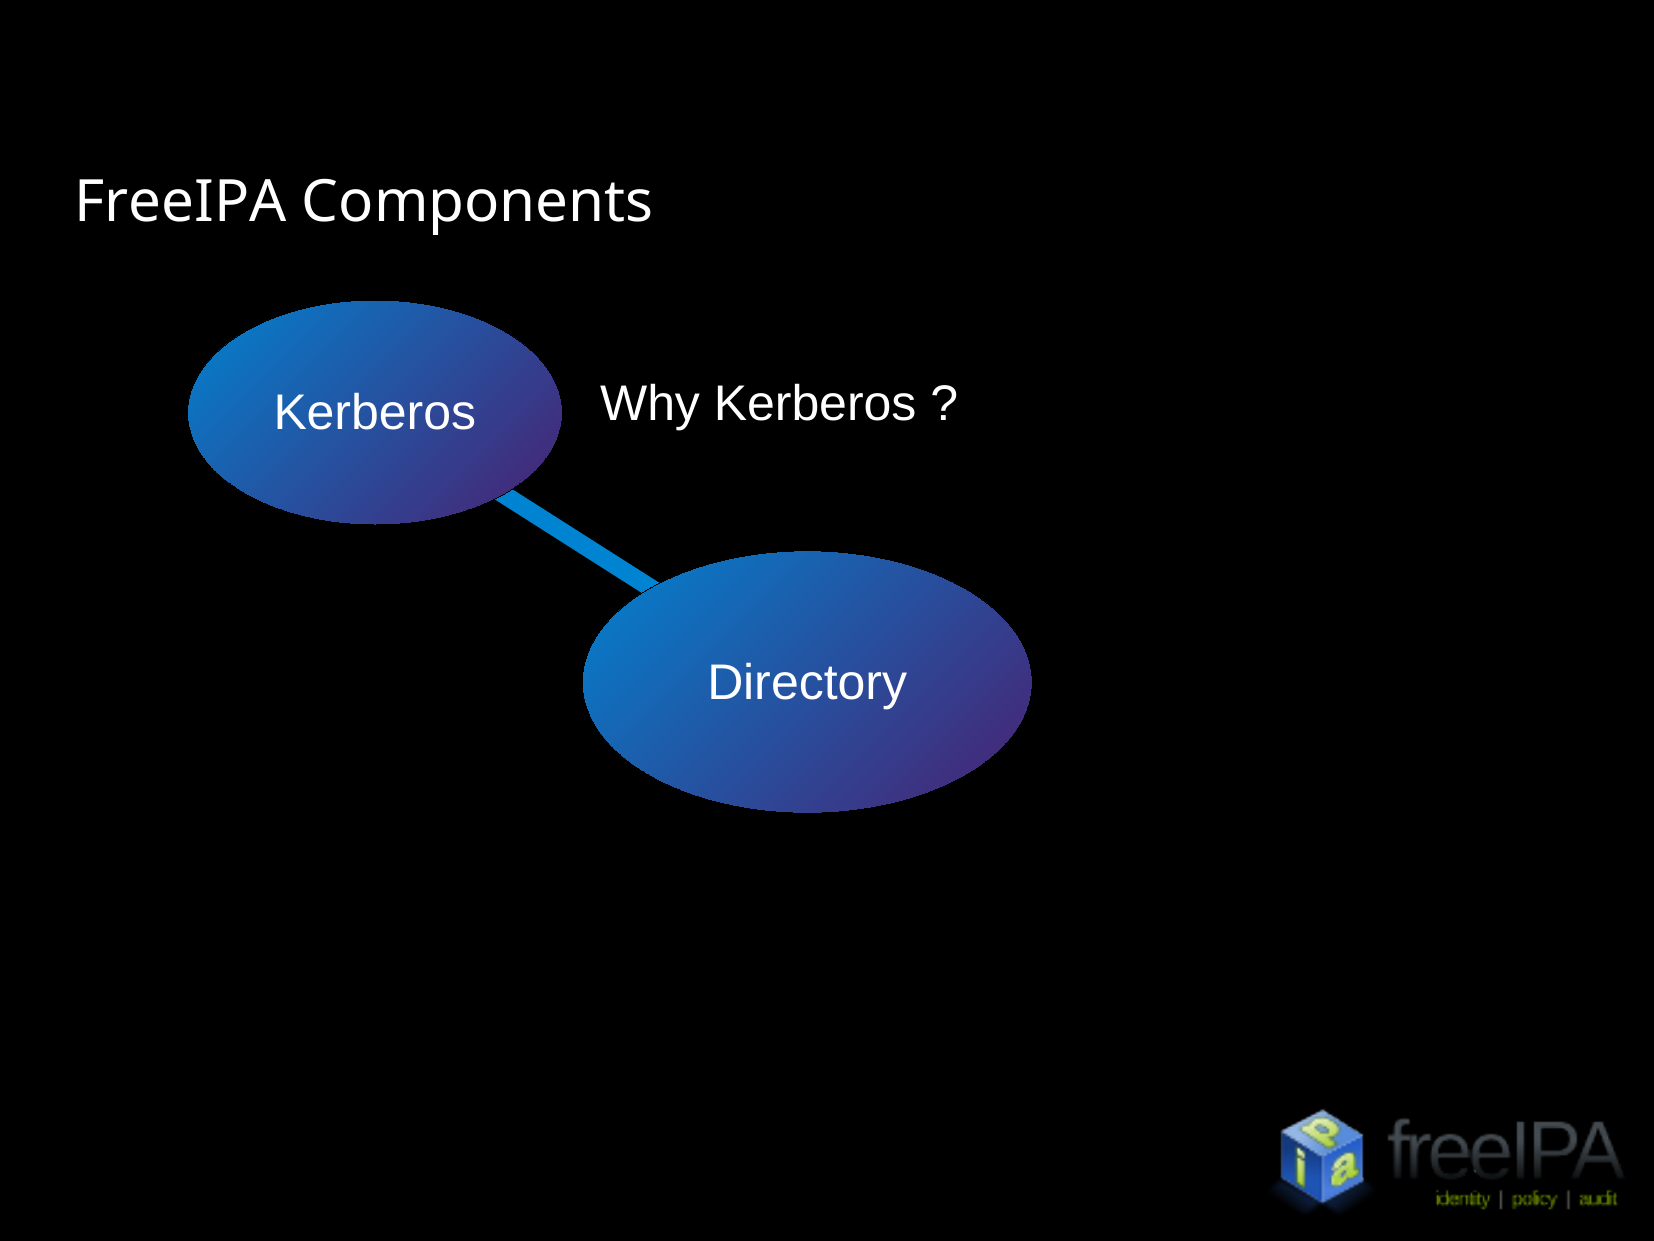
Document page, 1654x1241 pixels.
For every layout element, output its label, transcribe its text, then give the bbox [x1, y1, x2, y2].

picture [1269, 1105, 1634, 1220]
text_box Why Kerberos ? [600, 375, 1013, 438]
text_box Directory [582, 550, 1033, 814]
title FreeIPA Components [74, 140, 1506, 259]
text_box Kerberos [187, 300, 563, 526]
